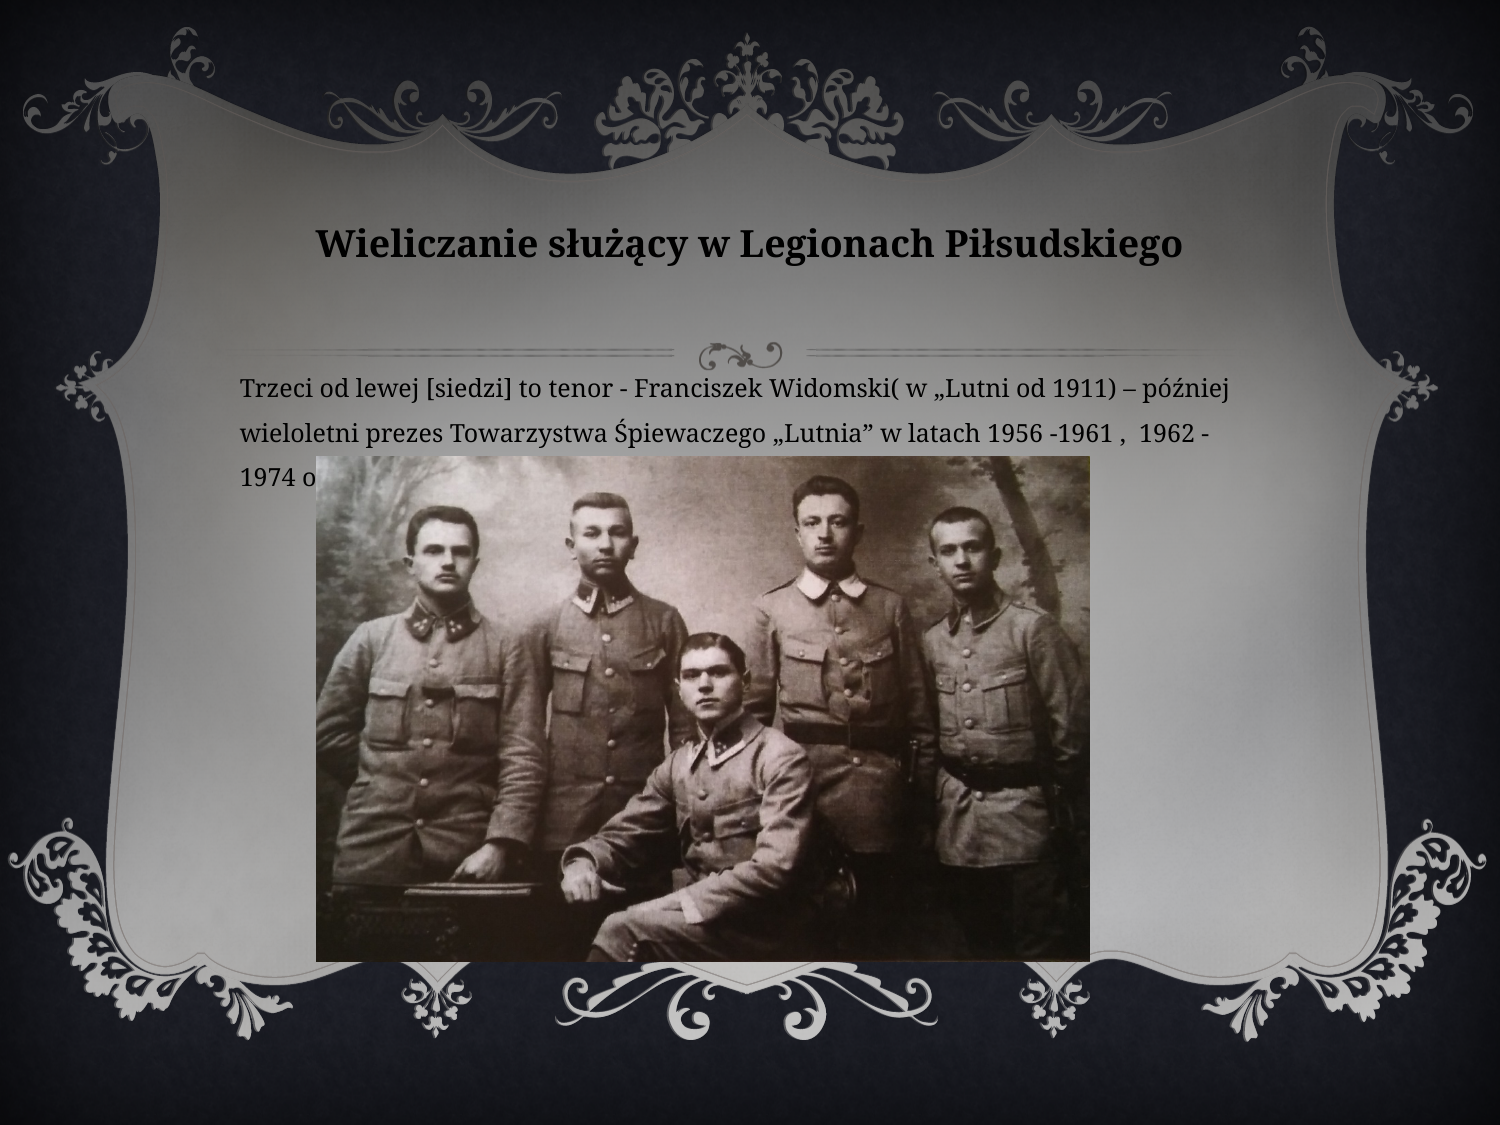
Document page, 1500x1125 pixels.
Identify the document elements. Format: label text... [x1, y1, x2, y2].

picture [0, 0, 1500, 1125]
title Wieliczanie służący w Legionach Piłsudskiego [225, 212, 1275, 325]
list Trzeci od lewej [siedzi] to tenor - Franciszek Widomski( w „Lutni od 1911) – później wieloletni prezes Towarzystwa Śpiewaczego „Lutnia” w latach 1956 -1961 , 1962 - 1974 oraz 1974 - 1978. [225, 349, 1275, 965]
